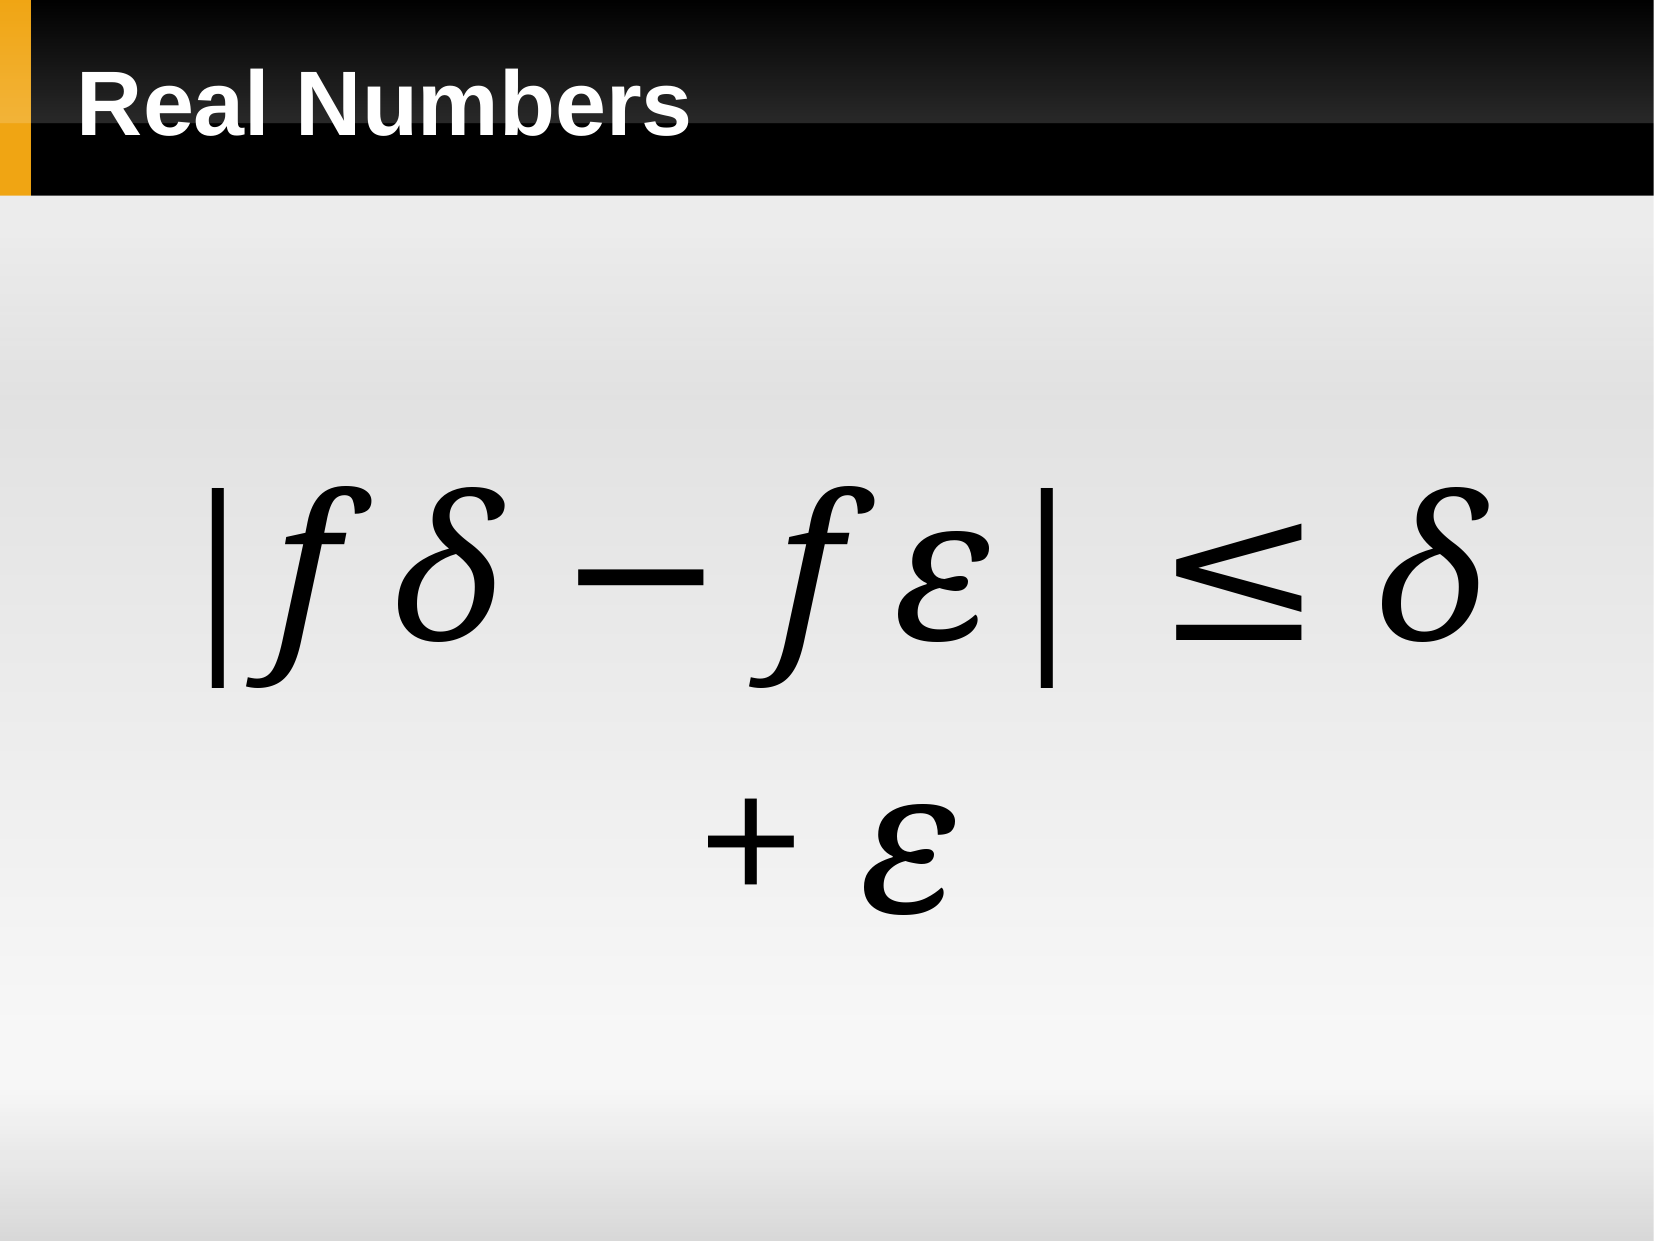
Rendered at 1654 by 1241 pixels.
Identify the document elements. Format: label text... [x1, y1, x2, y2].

subtitle |f δ − f ε| ≤ δ + ε [82, 297, 1571, 1102]
picture [0, 0, 1654, 1241]
title Real Numbers [76, 7, 1565, 200]
